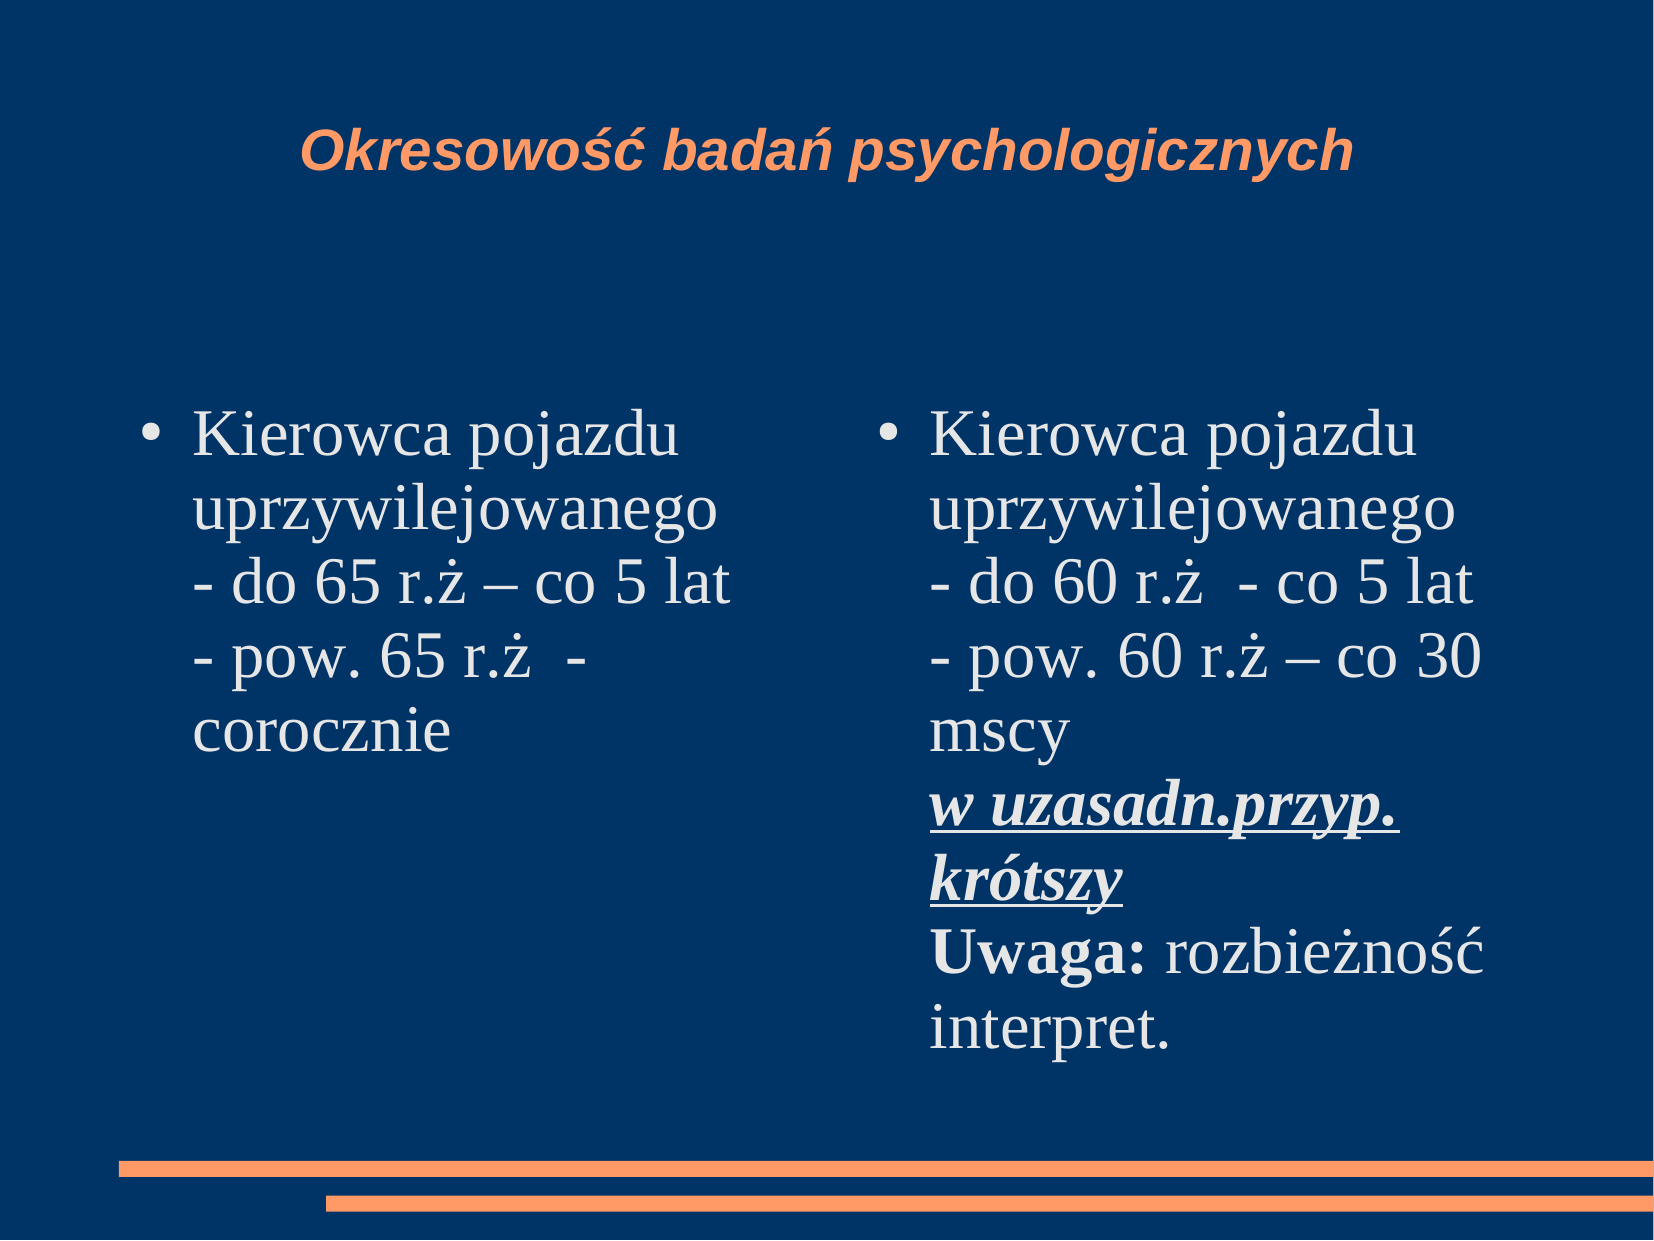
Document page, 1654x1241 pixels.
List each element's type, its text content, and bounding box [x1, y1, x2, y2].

list Kierowca pojazdu uprzywilejowanego - do 65 r.ż – co 5 lat - pow. 65 r.ż - corocznie [121, 322, 824, 1132]
list Kierowca pojazdu uprzywilejowanego - do 60 r.ż - co 5 lat - pow. 60 r.ż – co 30 mscy w uzasadn.przyp. krótszy Uwaga: rozbieżność interpret. [858, 322, 1562, 1132]
title Okresowość badań psychologicznych [121, 46, 1534, 254]
